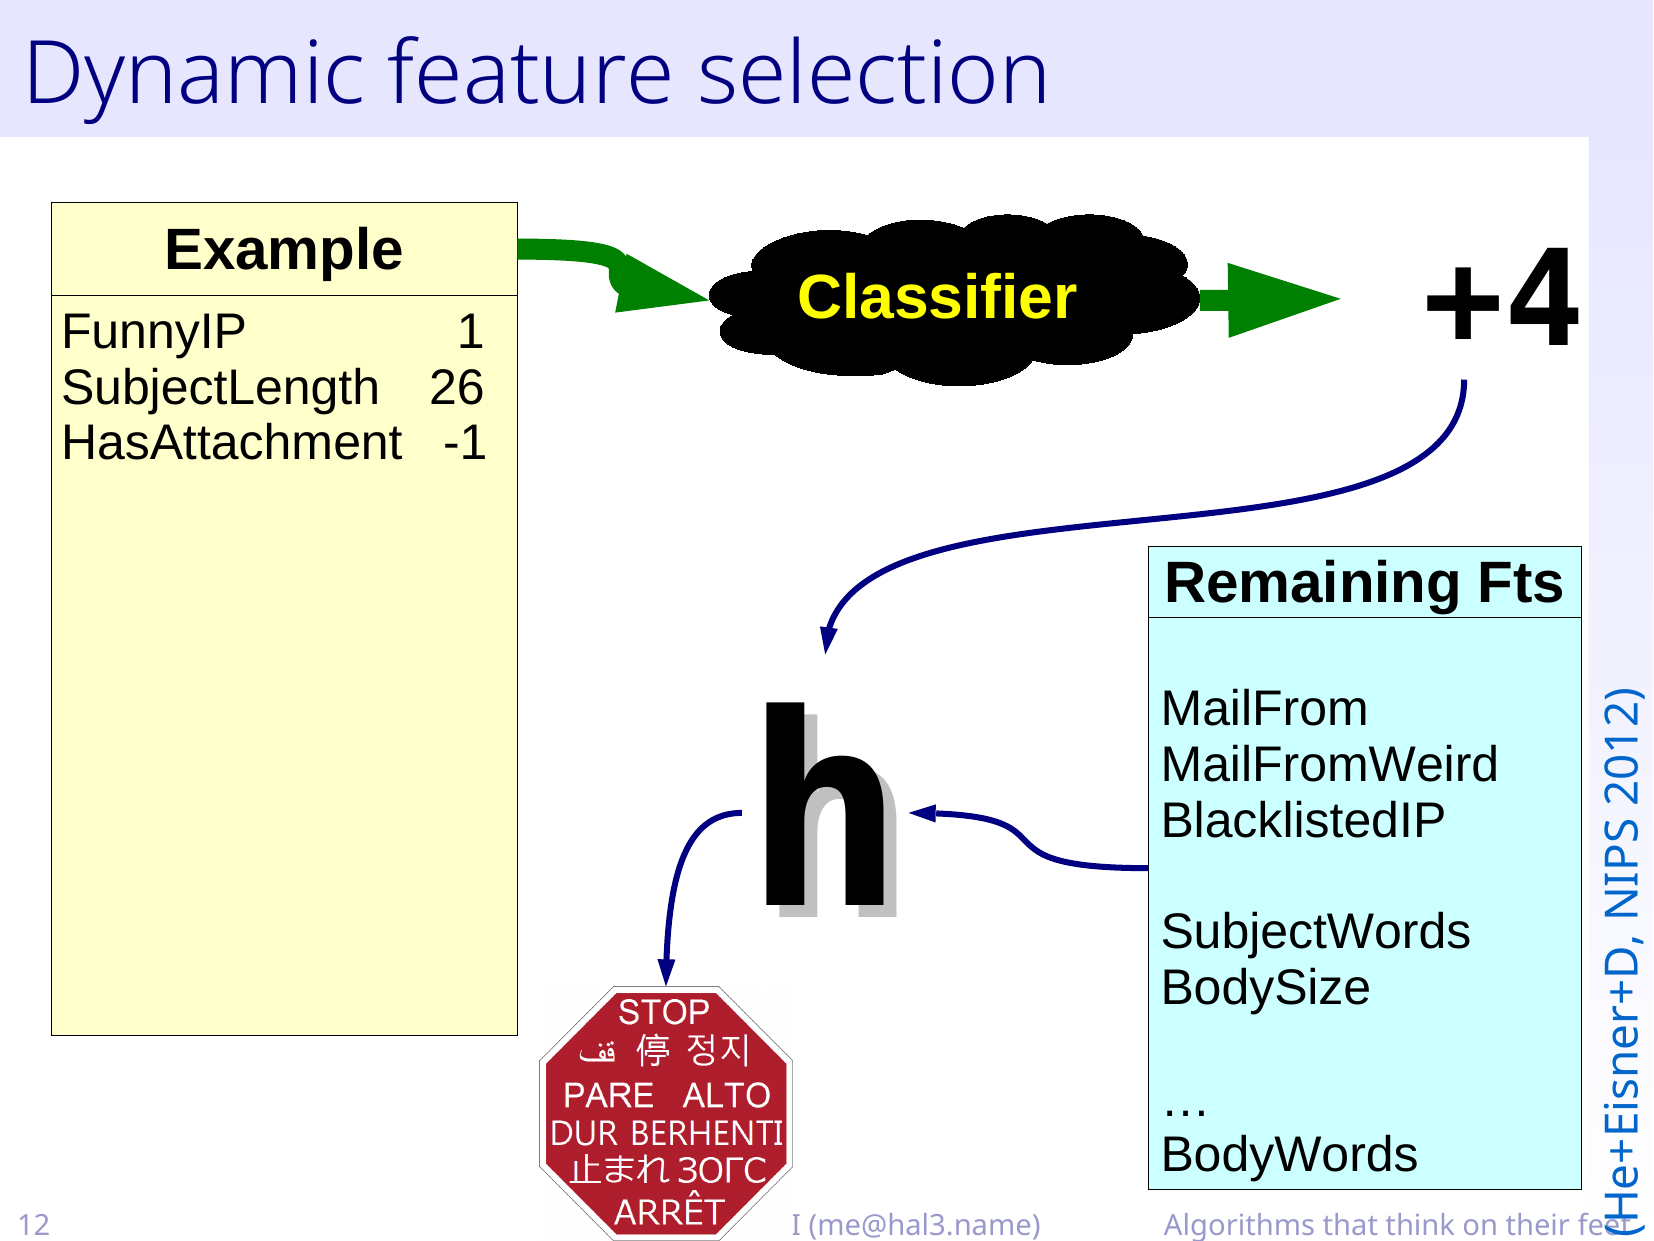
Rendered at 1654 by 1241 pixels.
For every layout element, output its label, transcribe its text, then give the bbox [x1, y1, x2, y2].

text_box h [741, 654, 909, 972]
text_box Remaining Fts [1148, 546, 1582, 618]
text_box +4 [1340, 218, 1588, 380]
text_box Classifier [709, 214, 1199, 386]
text_box Example [51, 202, 518, 296]
picture [539, 986, 793, 1241]
text_box MailFrom MailFromWeird BlacklistedIP SubjectWords BodySize … BodyWords [1148, 618, 1582, 1190]
text_box (He+Eisner+D, NIPS 2012) [1585, 694, 1648, 1241]
text_box FunnyIP 1 SubjectLength 26 HasAttachment -1 [51, 296, 518, 1036]
title Dynamic feature selection [22, 8, 1639, 131]
